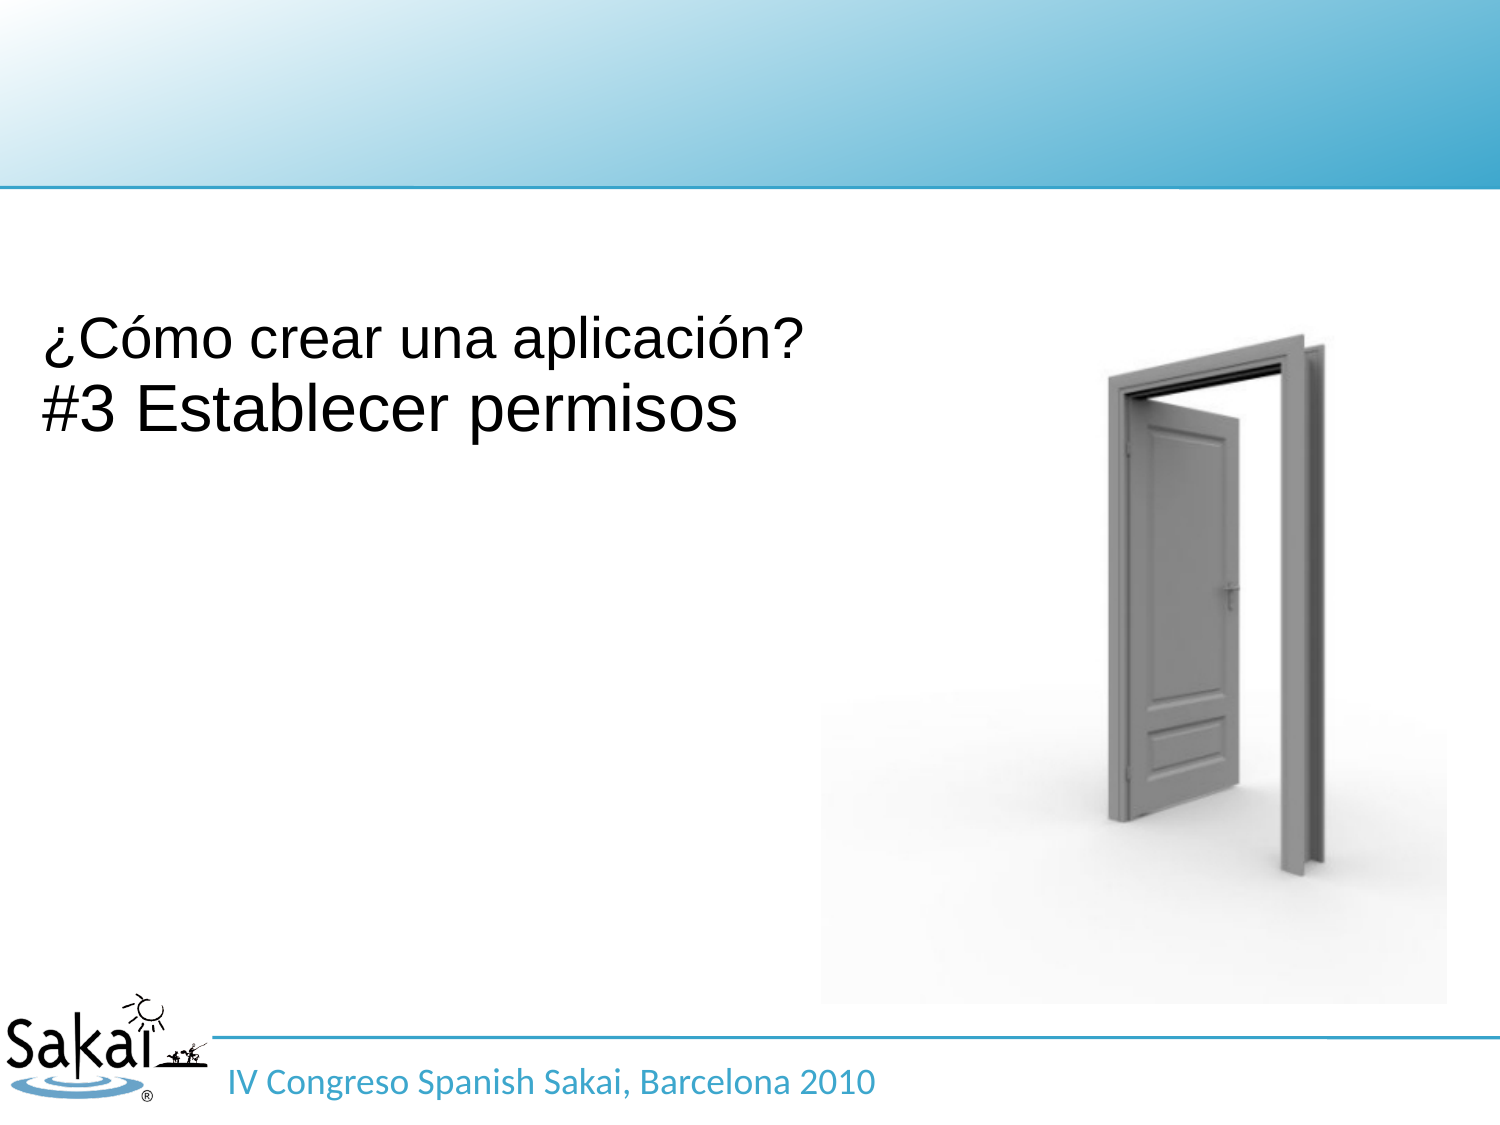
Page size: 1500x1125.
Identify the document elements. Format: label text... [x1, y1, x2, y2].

picture [0, 955, 213, 1125]
picture [821, 236, 1447, 1004]
subtitle ¿Cómo crear una aplicación? #3 Establecer permisos [42, 219, 963, 532]
